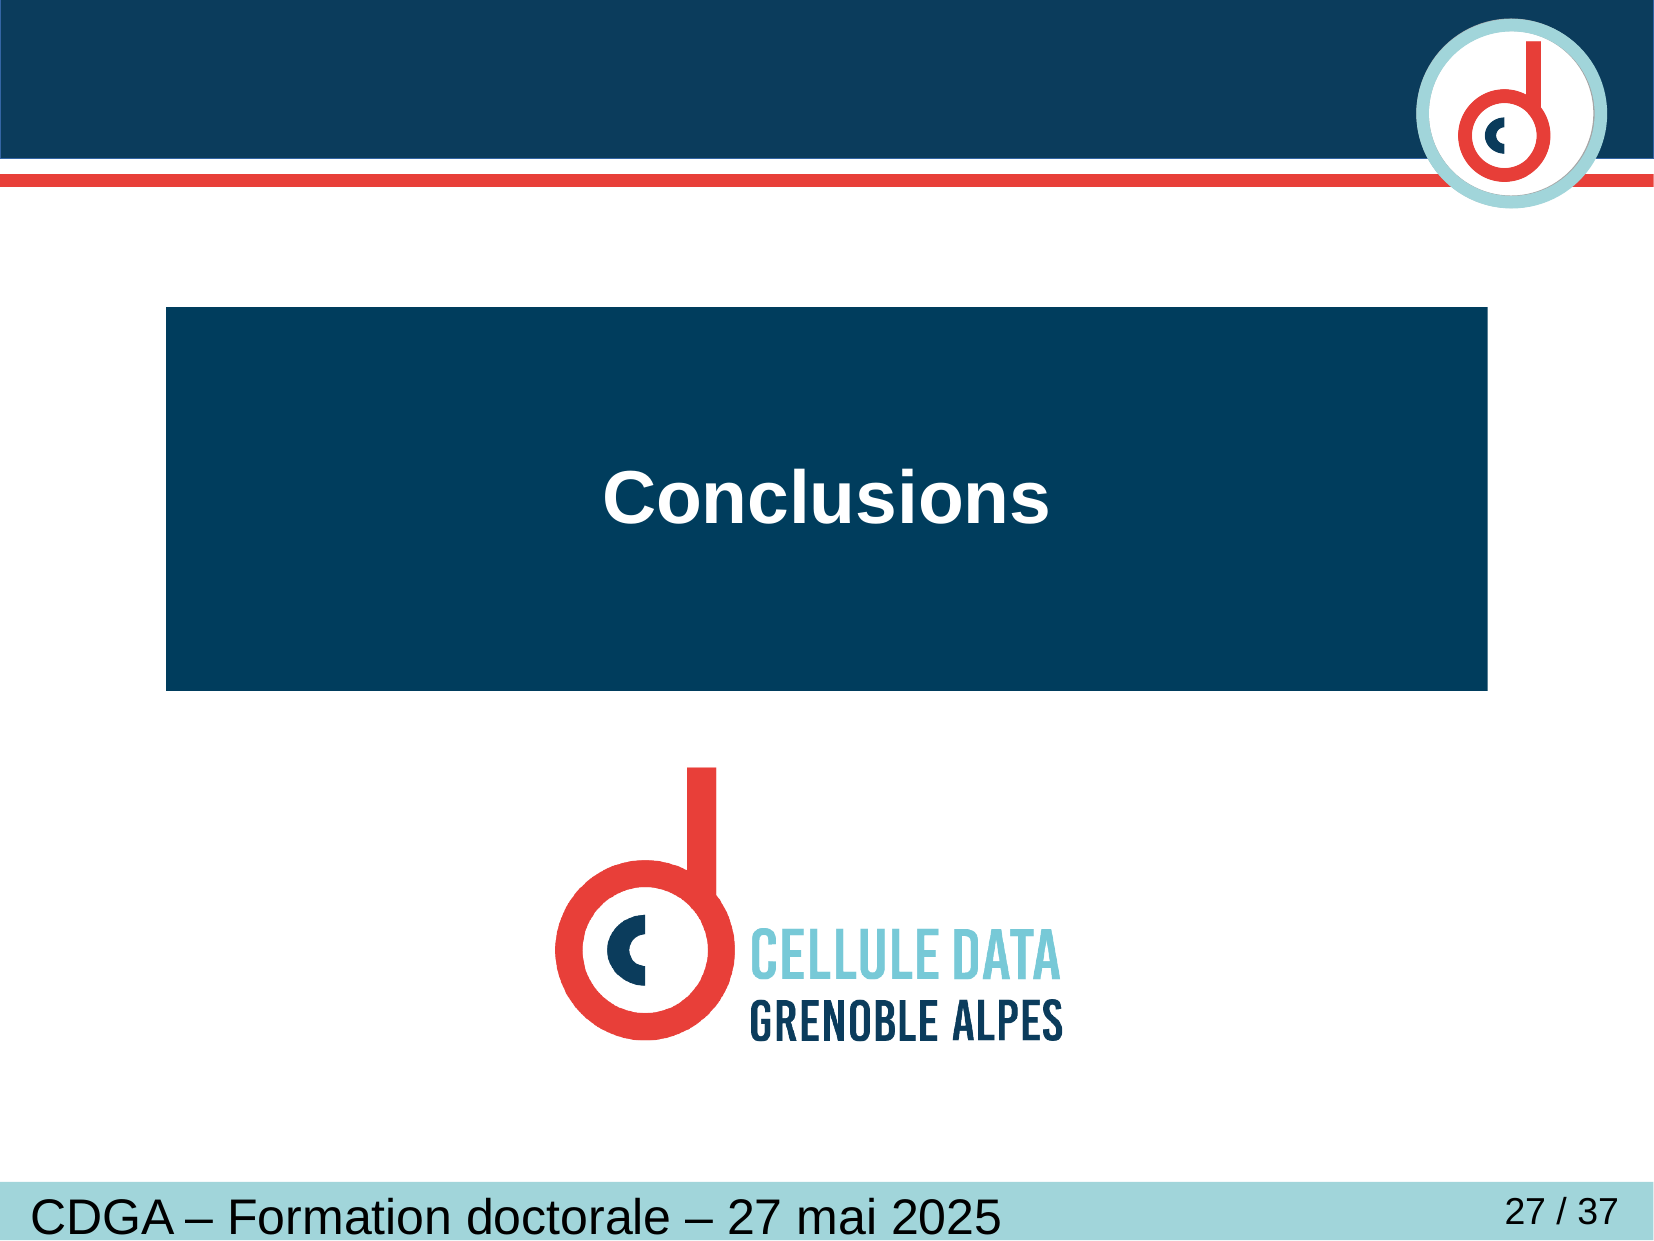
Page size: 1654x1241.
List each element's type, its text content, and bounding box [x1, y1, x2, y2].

title Conclusions [166, 307, 1488, 691]
picture [555, 767, 1099, 1073]
